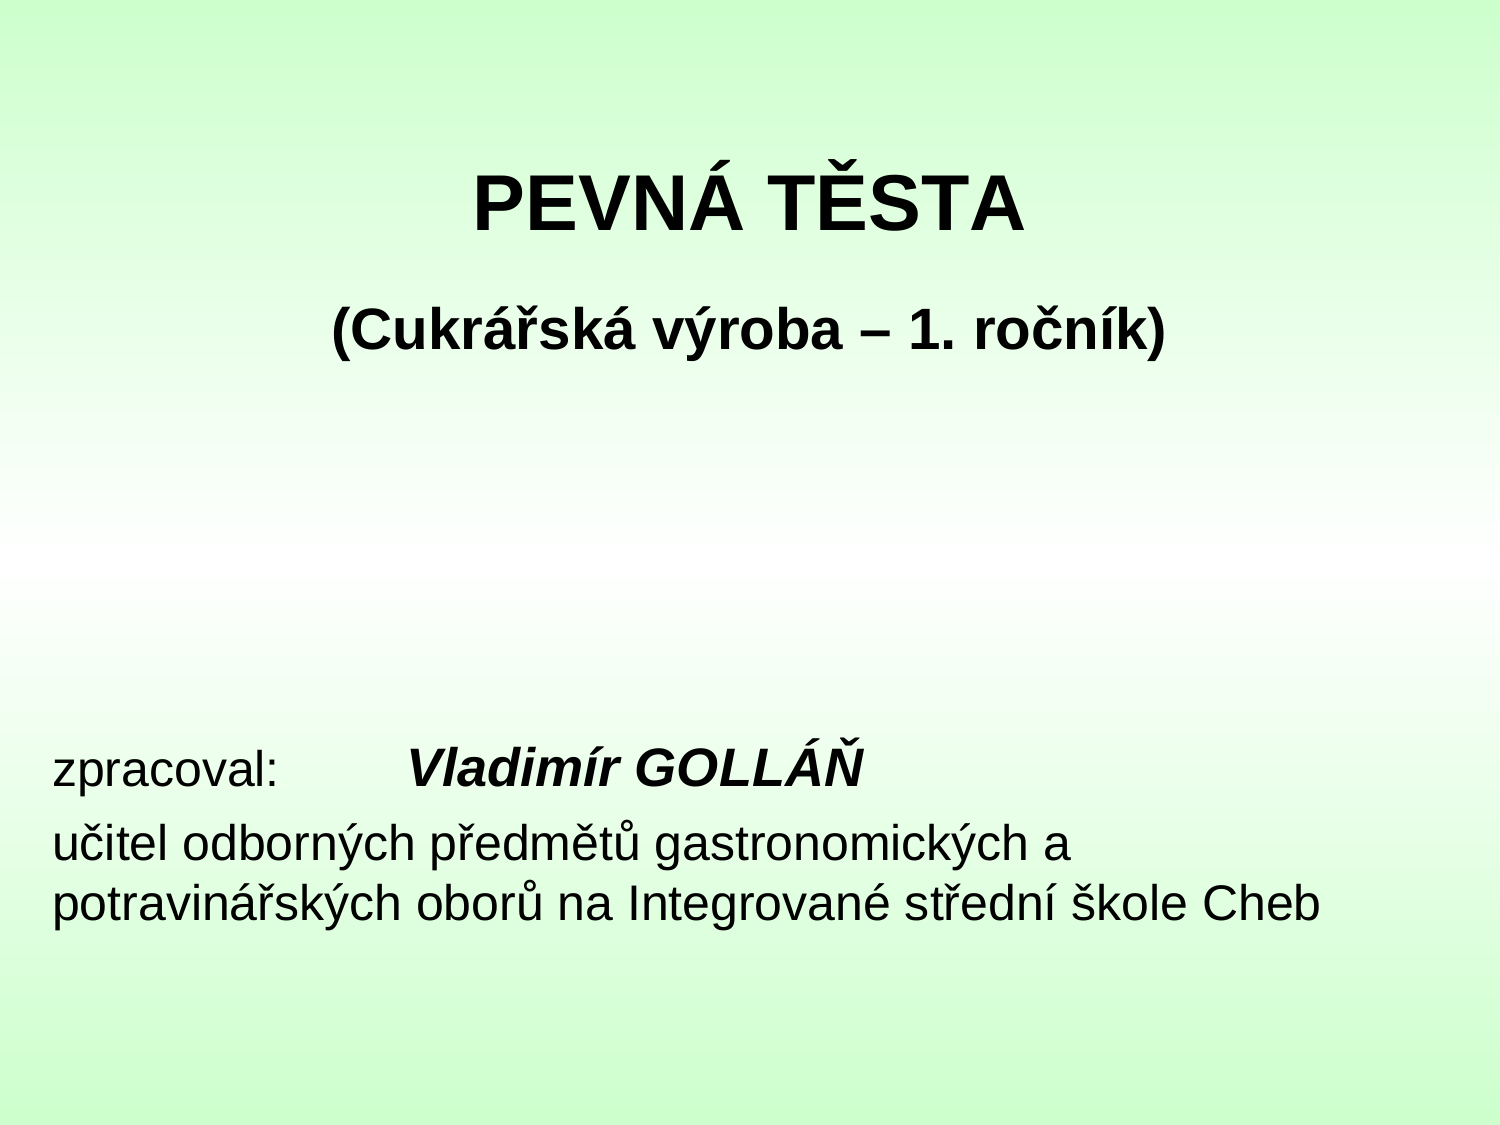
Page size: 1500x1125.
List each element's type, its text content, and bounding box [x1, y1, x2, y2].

subtitle zpracoval: Vladimír GOLLÁŇ učitel odborných předmětů gastronomických a potravinářských oborů na Integrované střední škole Cheb [37, 725, 1425, 1013]
title PEVNÁ TĚSTA (Cukrářská výroba – 1. ročník) [112, 99, 1388, 413]
